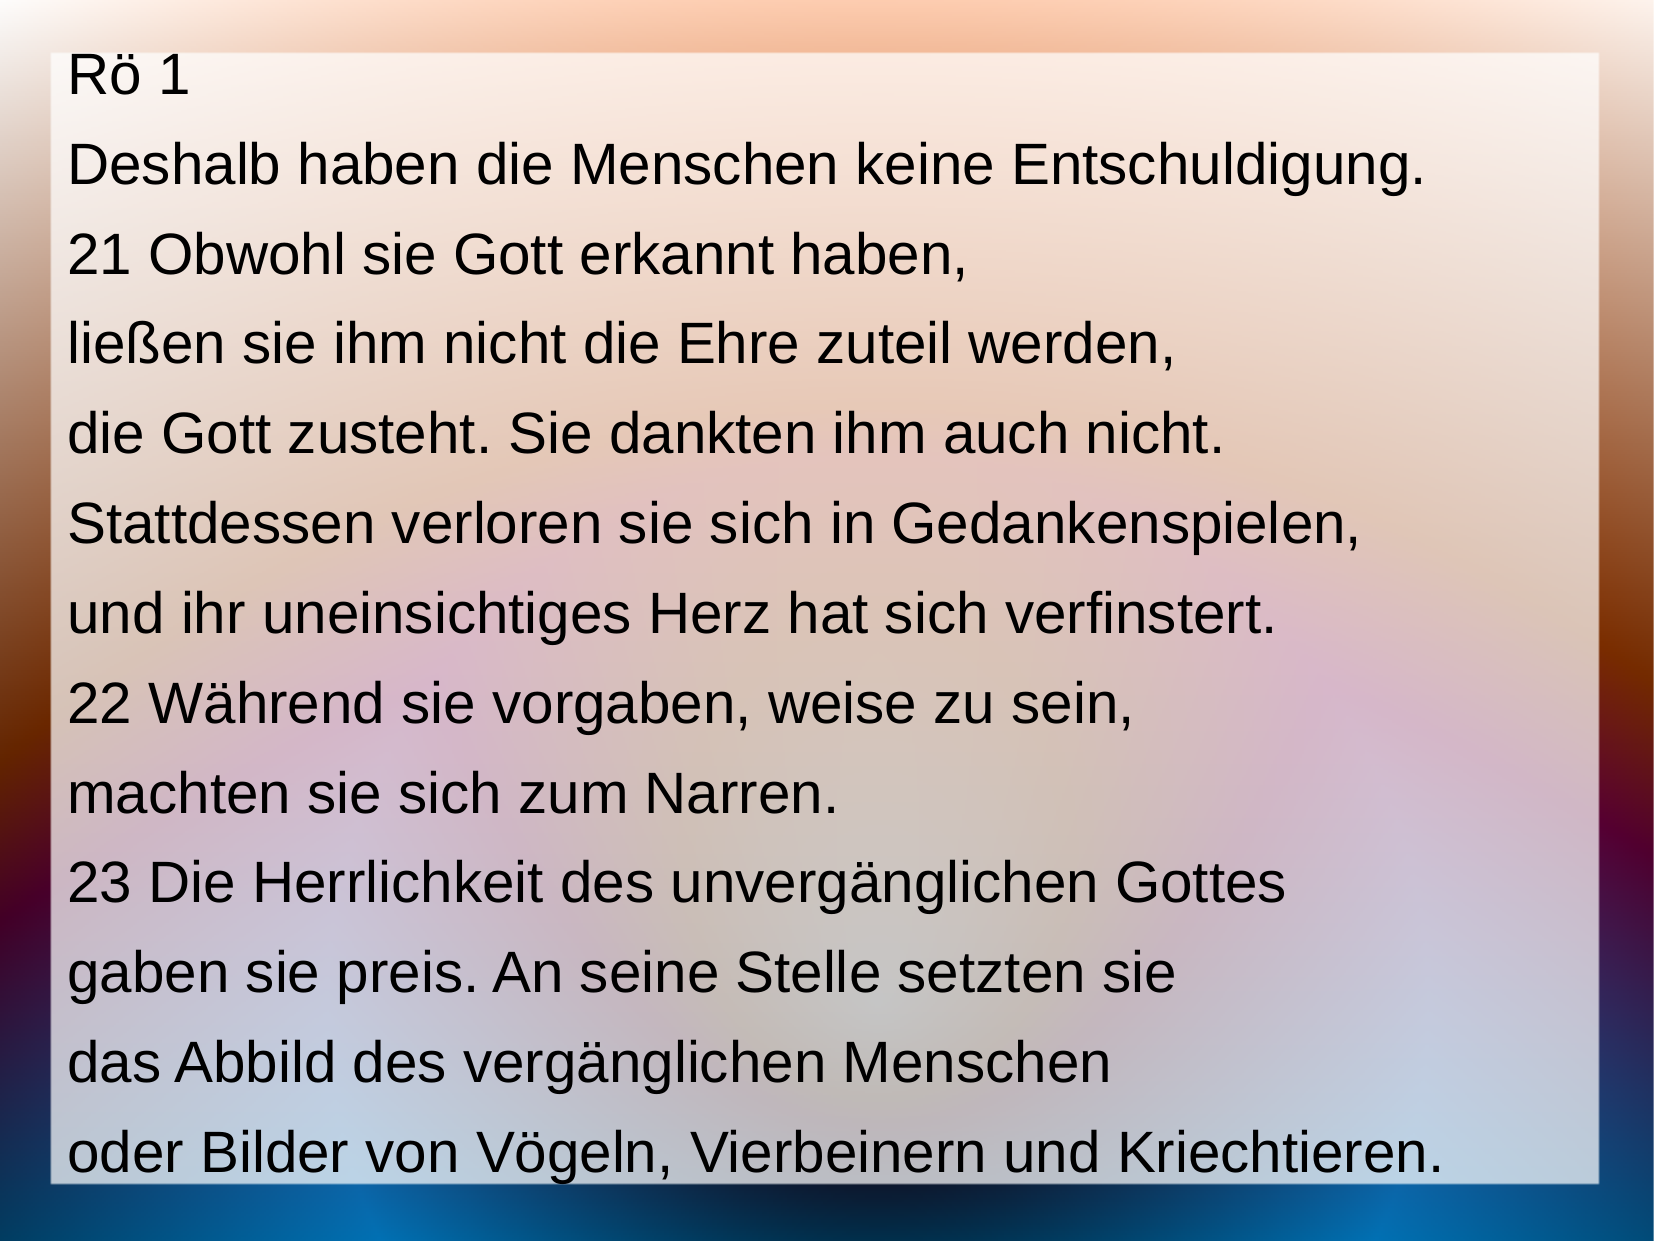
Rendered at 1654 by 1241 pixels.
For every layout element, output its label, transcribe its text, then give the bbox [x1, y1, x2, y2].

picture [0, 0, 1654, 1241]
text_box Rö 1 Deshalb haben die Menschen keine Entschuldigung. 21 Obwohl sie Gott erkannt haben, ließen sie ihm nicht die Ehre zuteil werden, die Gott zusteht. Sie dankten ihm auch nicht. Stattdessen verloren sie sich in Gedankenspielen, und ihr uneinsichtiges Herz hat sich verfinstert. 22 Während sie vorgaben, weise zu sein, machten sie sich zum Narren. 23 Die Herrlichkeit des unvergänglichen Gottes gaben sie preis. An seine Stelle setzten sie das Abbild des vergänglichen Menschen oder Bilder von Vögeln, Vierbeinern und Kriechtieren. [52, 34, 1602, 1241]
